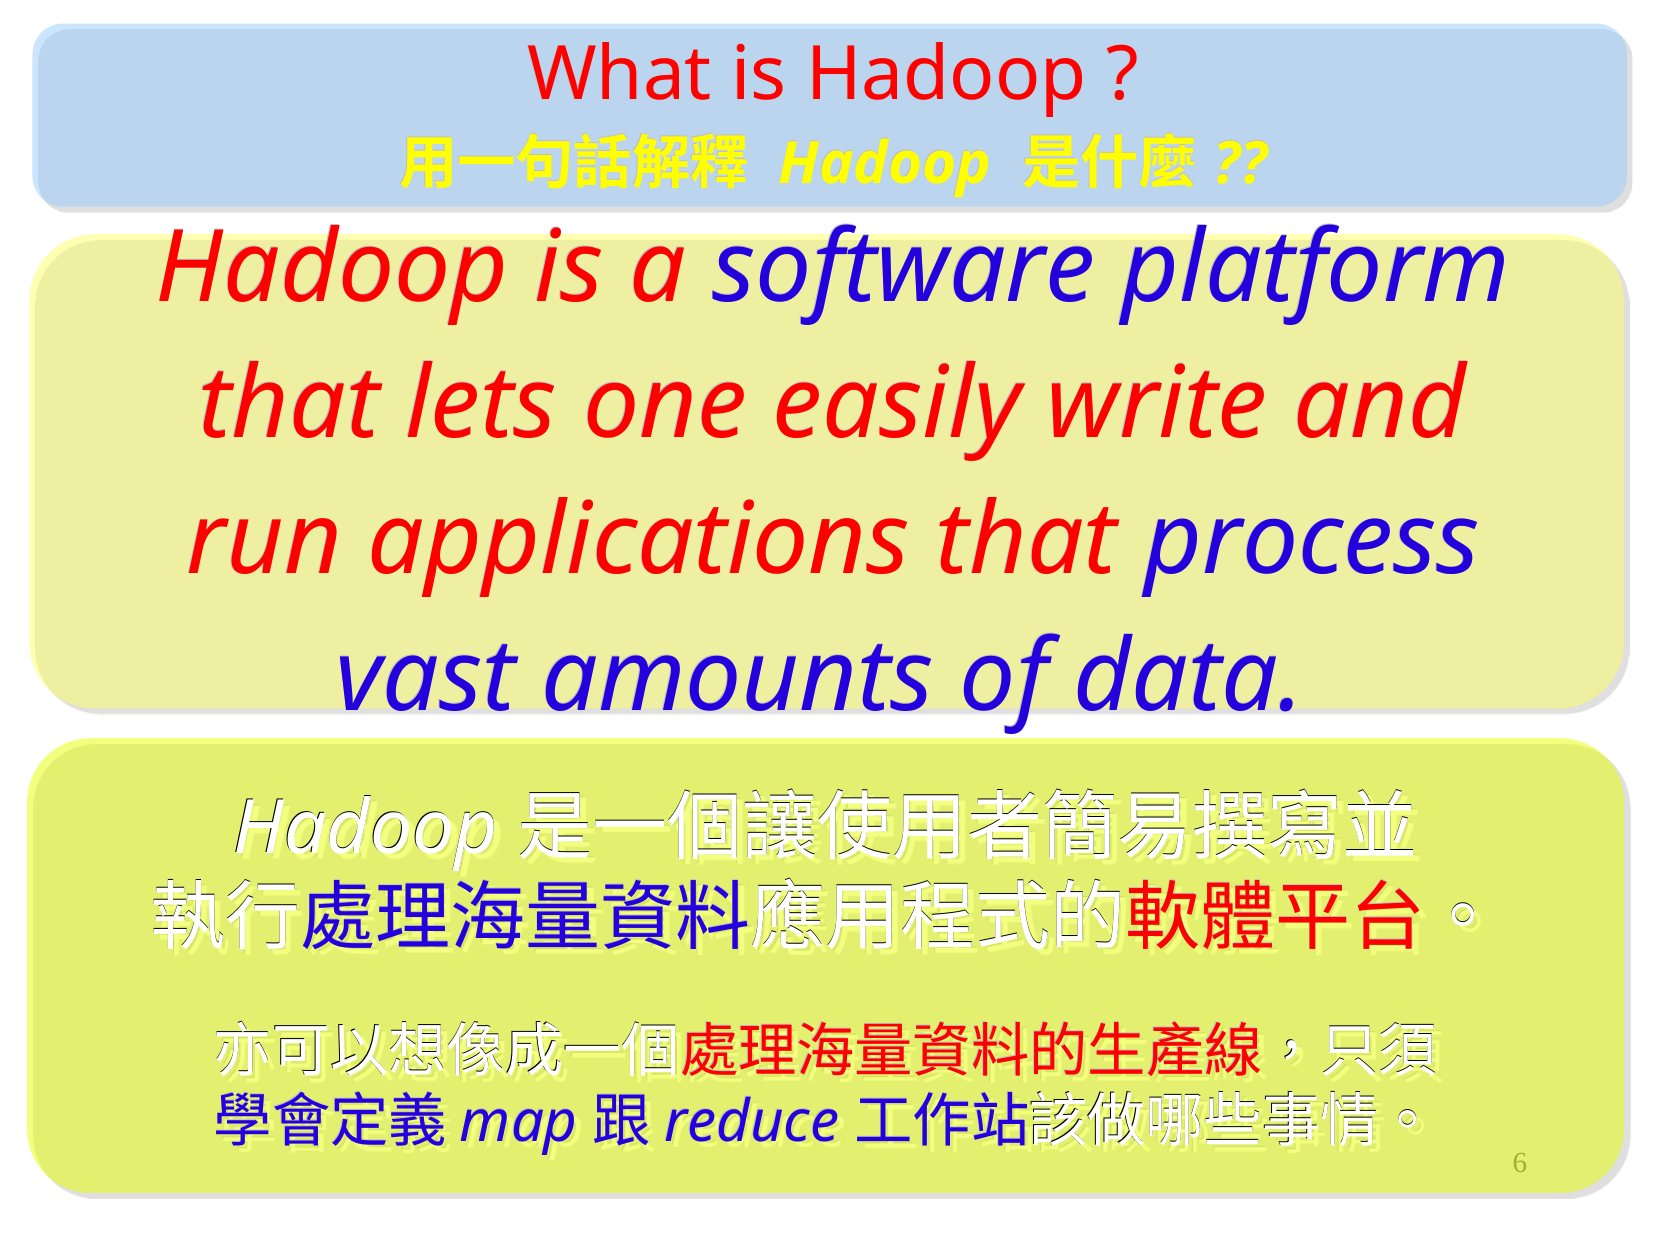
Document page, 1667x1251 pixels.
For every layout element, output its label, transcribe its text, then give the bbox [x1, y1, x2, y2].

text_box [1291, 234, 1624, 709]
text_box [720, 704, 751, 709]
title What is Hadoop ? 用一句話解釋 Hadoop 是什麼?? [124, 19, 1542, 203]
text_box [1159, 704, 1168, 709]
text_box [769, 704, 778, 709]
text_box [426, 704, 441, 709]
text_box [410, 704, 418, 709]
text_box [467, 704, 492, 709]
text_box Hadoop 是一個讓使用者簡易撰寫並 執行處理海量資料應用程式的軟體平台。 亦可以想像成一個處理海量資料的生產線，只須 學會定義 map 跟 reduce 工作站該做哪些事情。 [27, 738, 1625, 1193]
text_box [569, 704, 577, 709]
text_box [1249, 704, 1258, 709]
text_box [358, 704, 393, 709]
text_box [32, 23, 1628, 207]
text_box [1117, 704, 1142, 709]
text_box [994, 704, 1020, 709]
text_box [1029, 704, 1084, 709]
text_box [785, 704, 802, 709]
text_box [844, 704, 867, 709]
text_box [509, 704, 552, 709]
text_box [1101, 704, 1110, 709]
text_box [672, 704, 699, 709]
text_box [1175, 704, 1198, 709]
text_box [1265, 704, 1280, 709]
text_box Hadoop is a software platform that lets one easily write and run applications that process vast amounts of data. [124, 230, 1542, 704]
text_box [585, 704, 601, 709]
text_box [884, 704, 892, 709]
text_box [610, 704, 632, 709]
text_box [918, 704, 973, 709]
text_box [29, 234, 346, 709]
text_box [1215, 704, 1232, 709]
text_box [811, 704, 835, 709]
text_box [641, 704, 663, 709]
